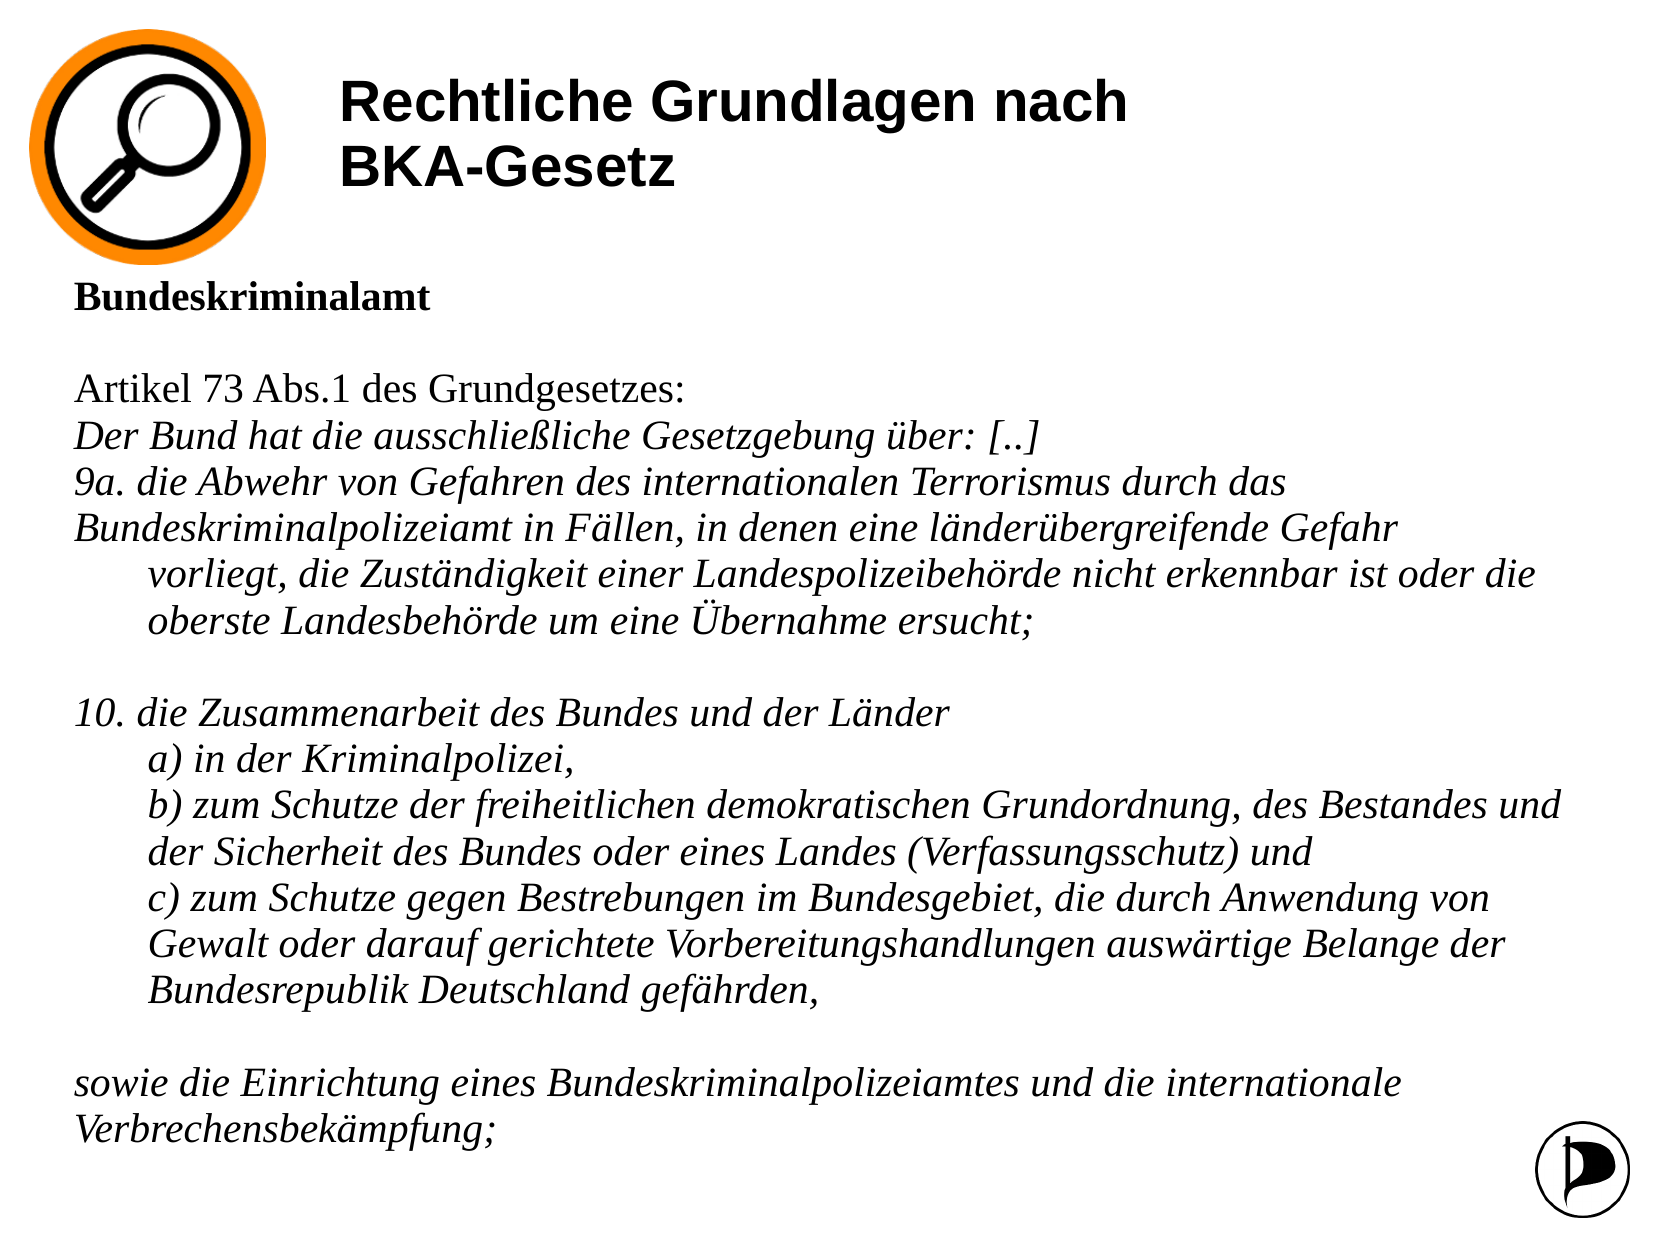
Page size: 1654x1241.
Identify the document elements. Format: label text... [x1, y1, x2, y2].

text_box Bundeskriminalamt Artikel 73 Abs.1 des Grundgesetzes: Der Bund hat die ausschließliche Gesetzgebung über: [..] 9a. die Abwehr von Gefahren des internationalen Terrorismus durch das Bundeskriminalpolizeiamt in Fällen, in denen eine länderübergreifende Gefahr vorliegt, die Zuständigkeit einer Landespolizeibehörde nicht erkennbar ist oder die oberste Landesbehörde um eine Übernahme ersucht; 10. die Zusammenarbeit des Bundes und der Länder a) in der Kriminalpolizei, b) zum Schutze der freiheitlichen demokratischen Grundordnung, des Bestandes und der Sicherheit des Bundes oder eines Landes (Verfassungsschutz) und c) zum Schutze gegen Bestrebungen im Bundesgebiet, die durch Anwendung von Gewalt oder darauf gerichtete Vorbereitungshandlungen auswärtige Belange der Bundesrepublik Deutschland gefährden, sowie die Einrichtung eines Bundeskriminalpolizeiamtes und die internationale Verbrechensbekämpfung; [59, 265, 1595, 1241]
text_box Rechtliche Grundlagen nach BKA-Gesetz [324, 61, 1654, 207]
picture [29, 29, 266, 265]
picture [1595, 1121, 1630, 1218]
